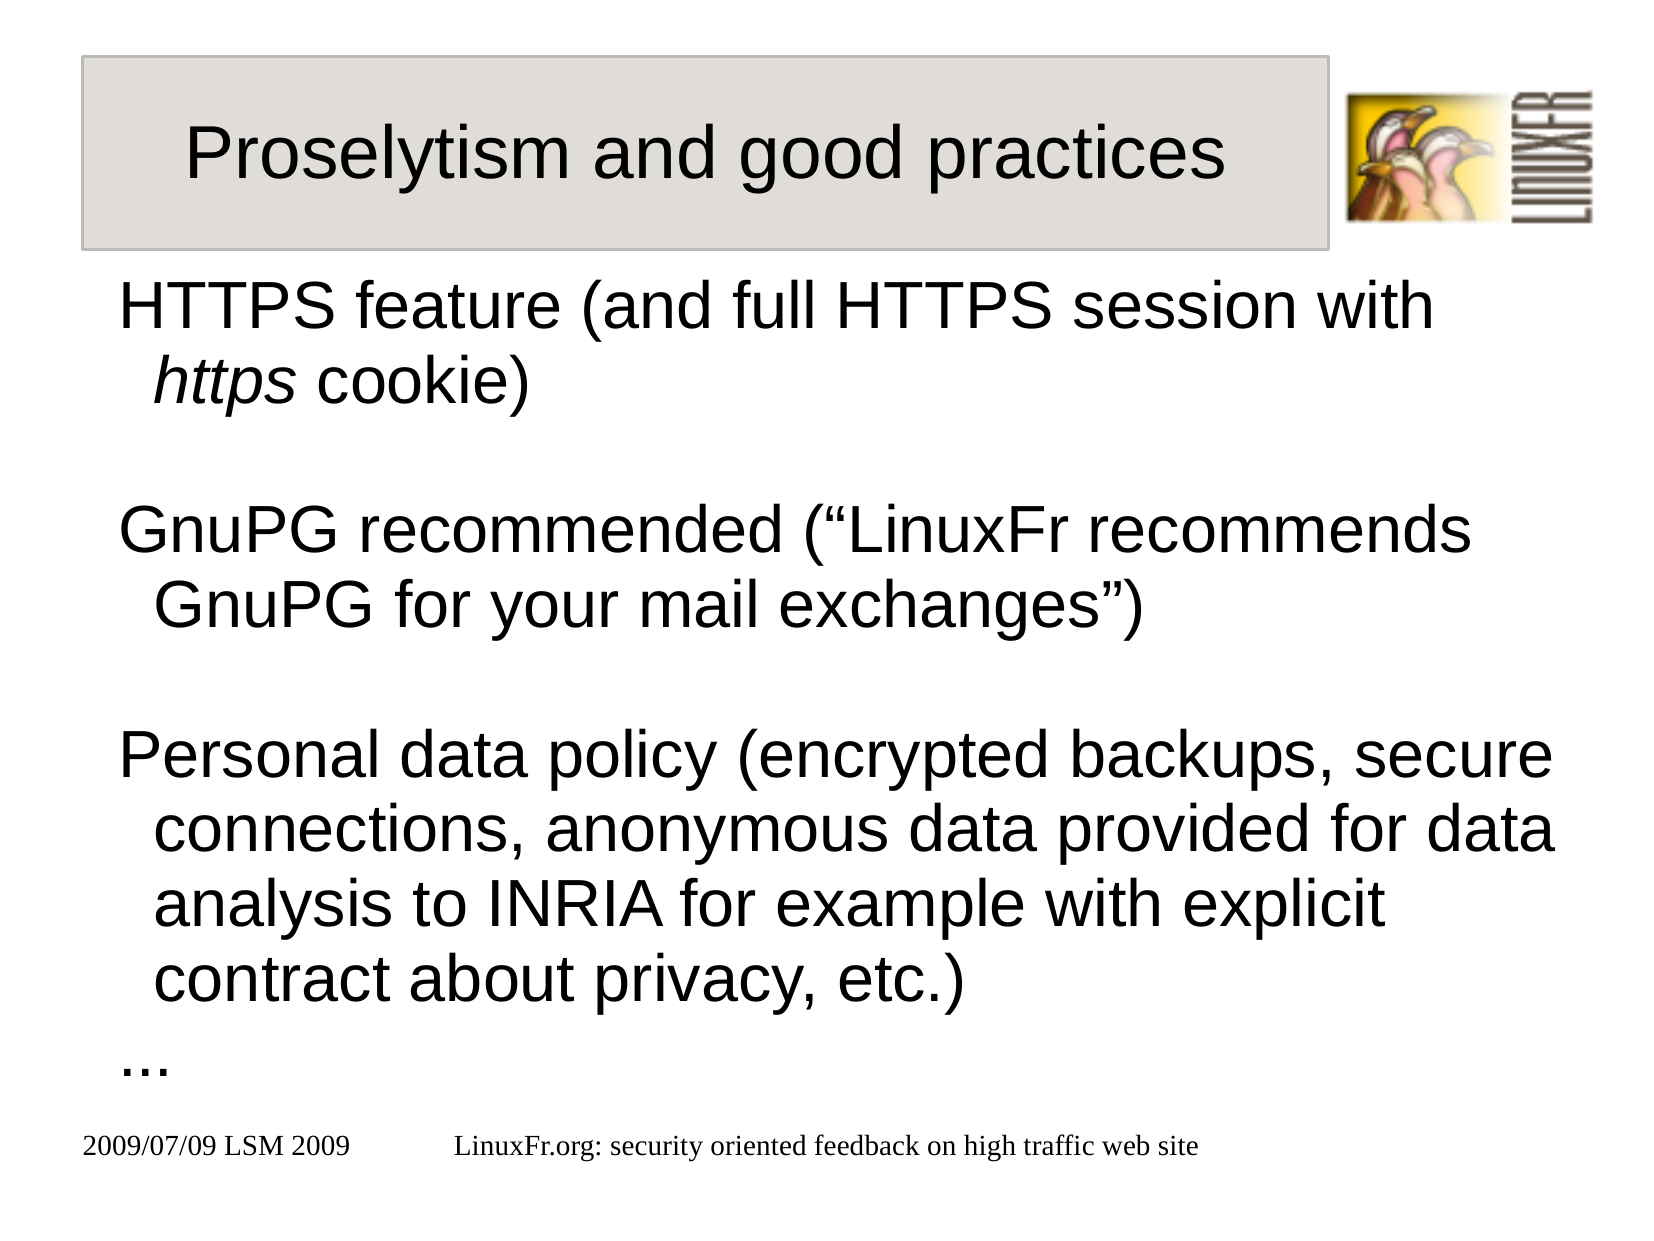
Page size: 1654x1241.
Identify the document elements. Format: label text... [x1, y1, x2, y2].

subtitle HTTPS feature (and full HTTPS session with https cookie) GnuPG recommended (“LinuxFr recommends GnuPG for your mail exchanges”) Personal data policy (encrypted backups, secure connections, anonymous data provided for data analysis to INRIA for example with explicit contract about privacy, etc.) ... [82, 268, 1571, 1091]
title Proselytism and good practices [82, 56, 1329, 250]
picture [1341, 88, 1601, 229]
